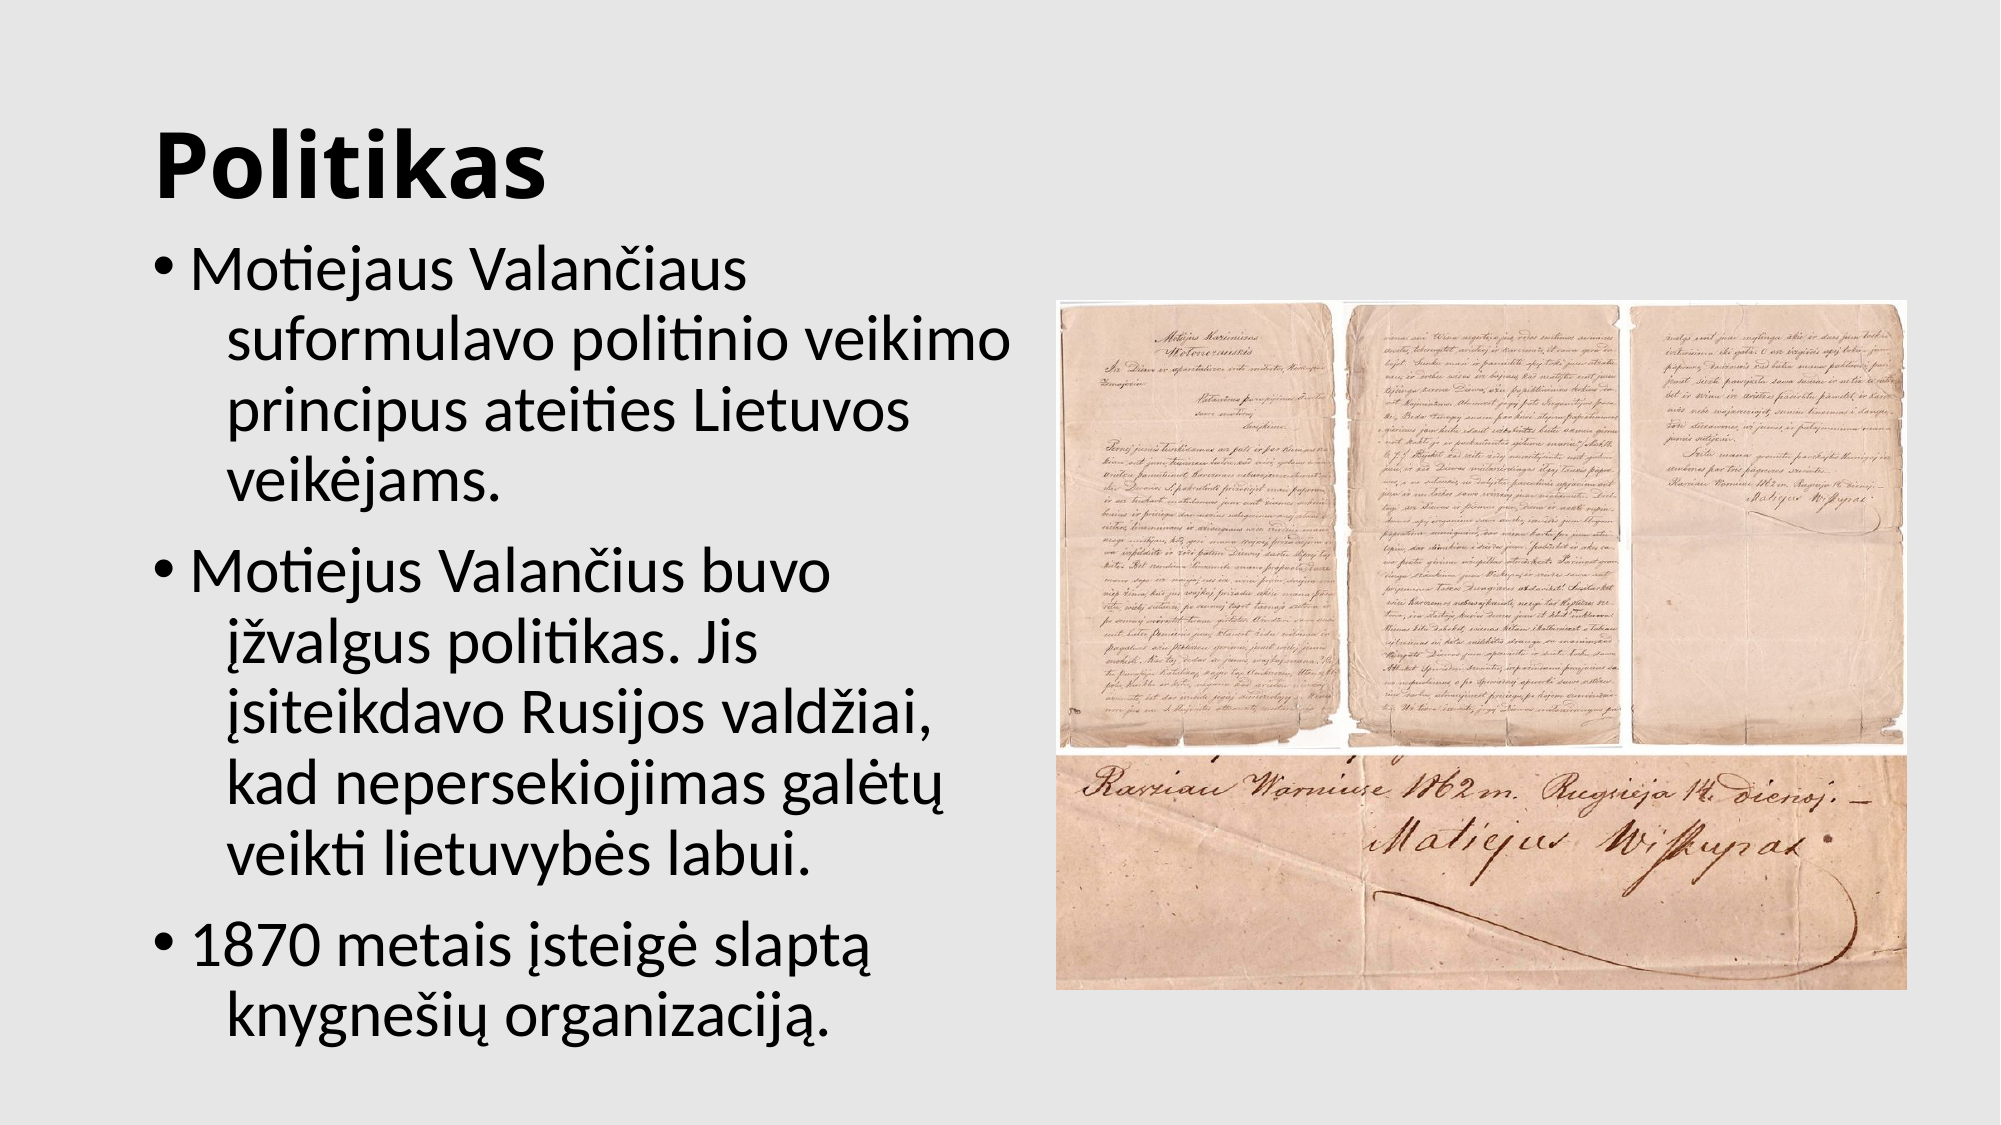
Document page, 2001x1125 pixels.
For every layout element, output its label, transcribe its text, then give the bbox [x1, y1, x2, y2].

title Politikas [137, 59, 1863, 278]
picture [1056, 300, 1907, 990]
list Motiejaus Valančiaus suformulavo politinio veikimo principus ateities Lietuvos veikėjams. Motiejus Valančius buvo įžvalgus politikas. Jis įsiteikdavo Rusijos valdžiai, kad nepersekiojimas galėtų veikti lietuvybės labui. 1870 metais įsteigė slaptą knygnešių organizaciją. [137, 226, 1057, 1066]
